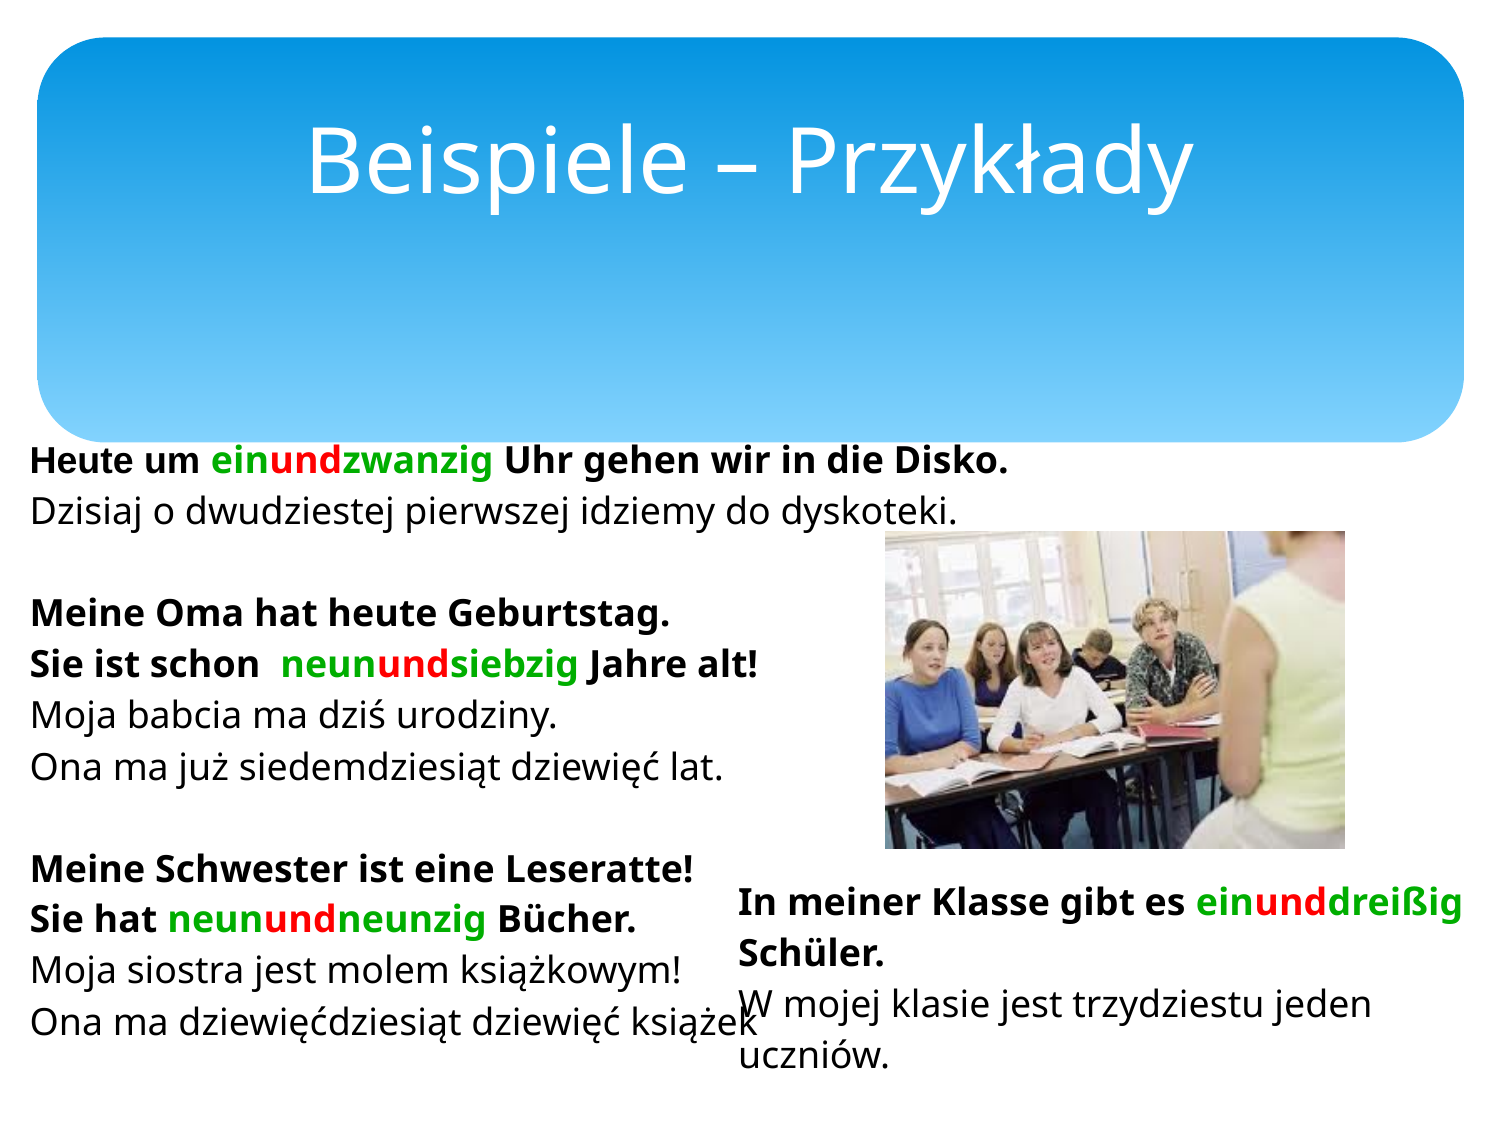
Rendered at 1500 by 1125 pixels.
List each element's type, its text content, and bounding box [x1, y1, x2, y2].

subtitle Heute um einundzwanzig Uhr gehen wir in die Disko. Dzisiaj o dwudziestej pierwszej idziemy do dyskoteki. Meine Oma hat heute Geburtstag. Sie ist schon neunundsiebzig Jahre alt! Moja babcia ma dziś urodziny. Ona ma już siedemdziesiąt dziewięć lat. Meine Schwester ist eine Leseratte! Sie hat neunundneunzig Bücher. Moja siostra jest molem książkowym! Ona ma dziewięćdziesiąt dziewięć książek [29, 408, 1422, 1123]
text_box In meiner Klasse gibt es einunddreißig Schüler. W mojej klasie jest trzydziestu jeden uczniów. [723, 867, 1500, 975]
picture [885, 531, 1345, 849]
title Beispiele – Przykłady [75, 55, 1425, 262]
